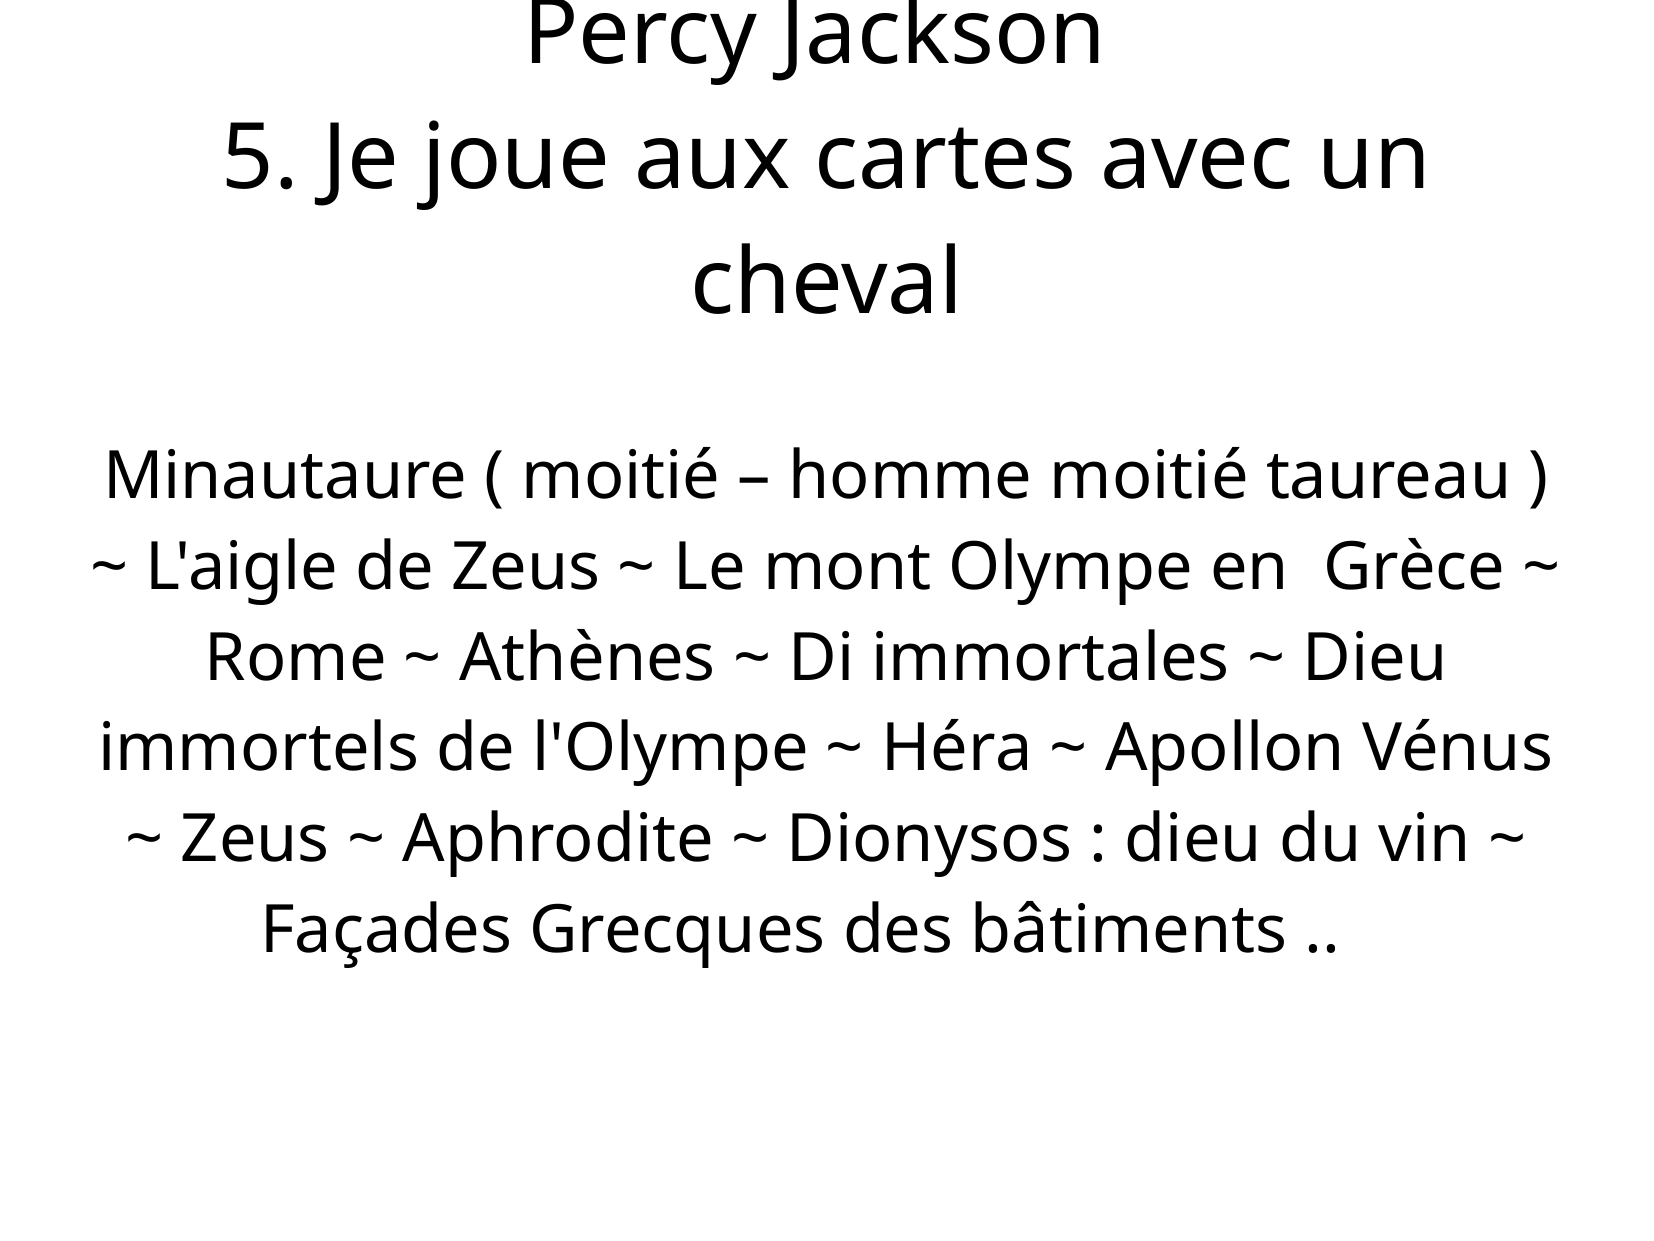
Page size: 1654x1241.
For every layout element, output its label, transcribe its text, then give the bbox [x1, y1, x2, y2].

title Percy Jackson 5. Je joue aux cartes avec un cheval [82, 0, 1571, 290]
subtitle Minautaure ( moitié – homme moitié taureau ) ~ L'aigle de Zeus ~ Le mont Olympe en Grèce ~ Rome ~ Athènes ~ Di immortales ~ Dieu immortels de l'Olympe ~ Héra ~ Apollon Vénus ~ Zeus ~ Aphrodite ~ Dionysos : dieu du vin ~ Façades Grecques des bâtiments .. [82, 290, 1571, 1109]
